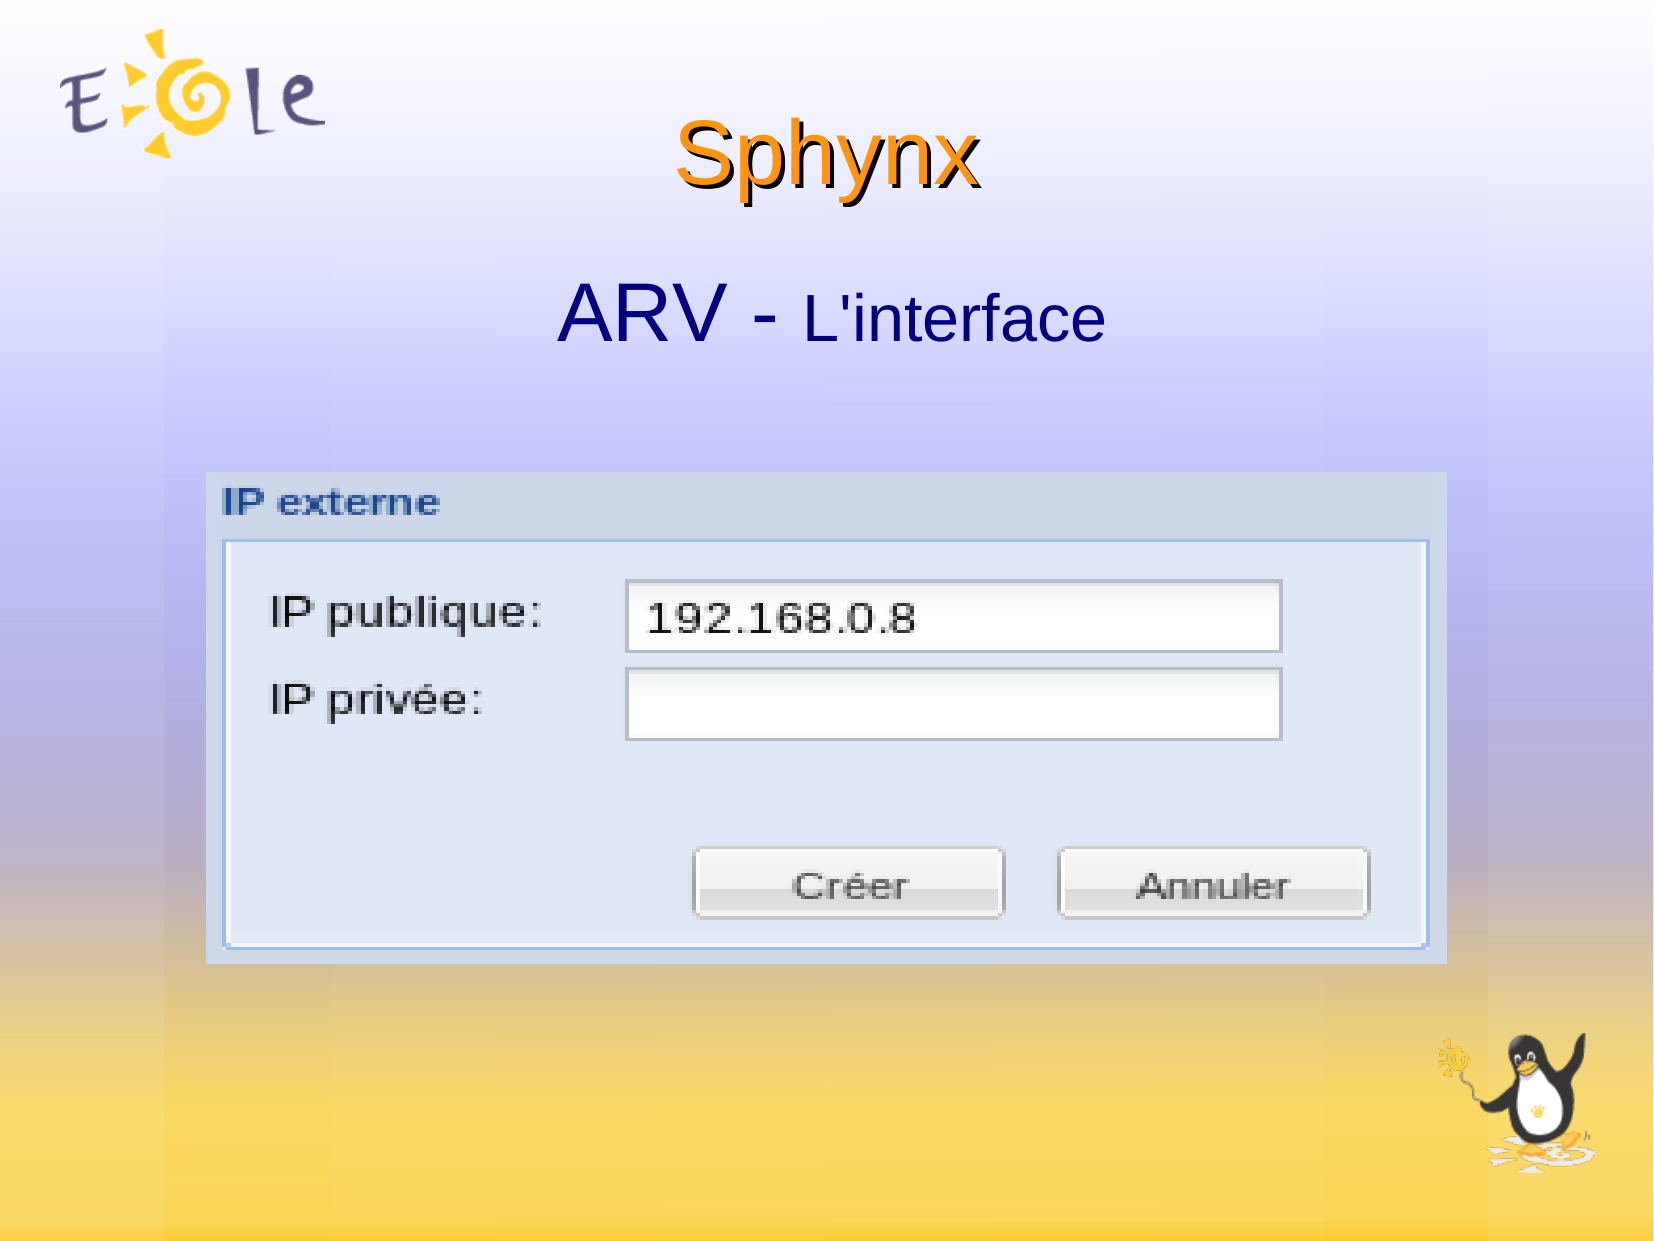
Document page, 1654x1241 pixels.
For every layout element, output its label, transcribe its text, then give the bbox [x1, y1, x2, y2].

title Sphynx [82, 49, 1571, 257]
picture [0, 0, 1654, 1241]
list ARV - L'interface [88, 265, 1577, 382]
